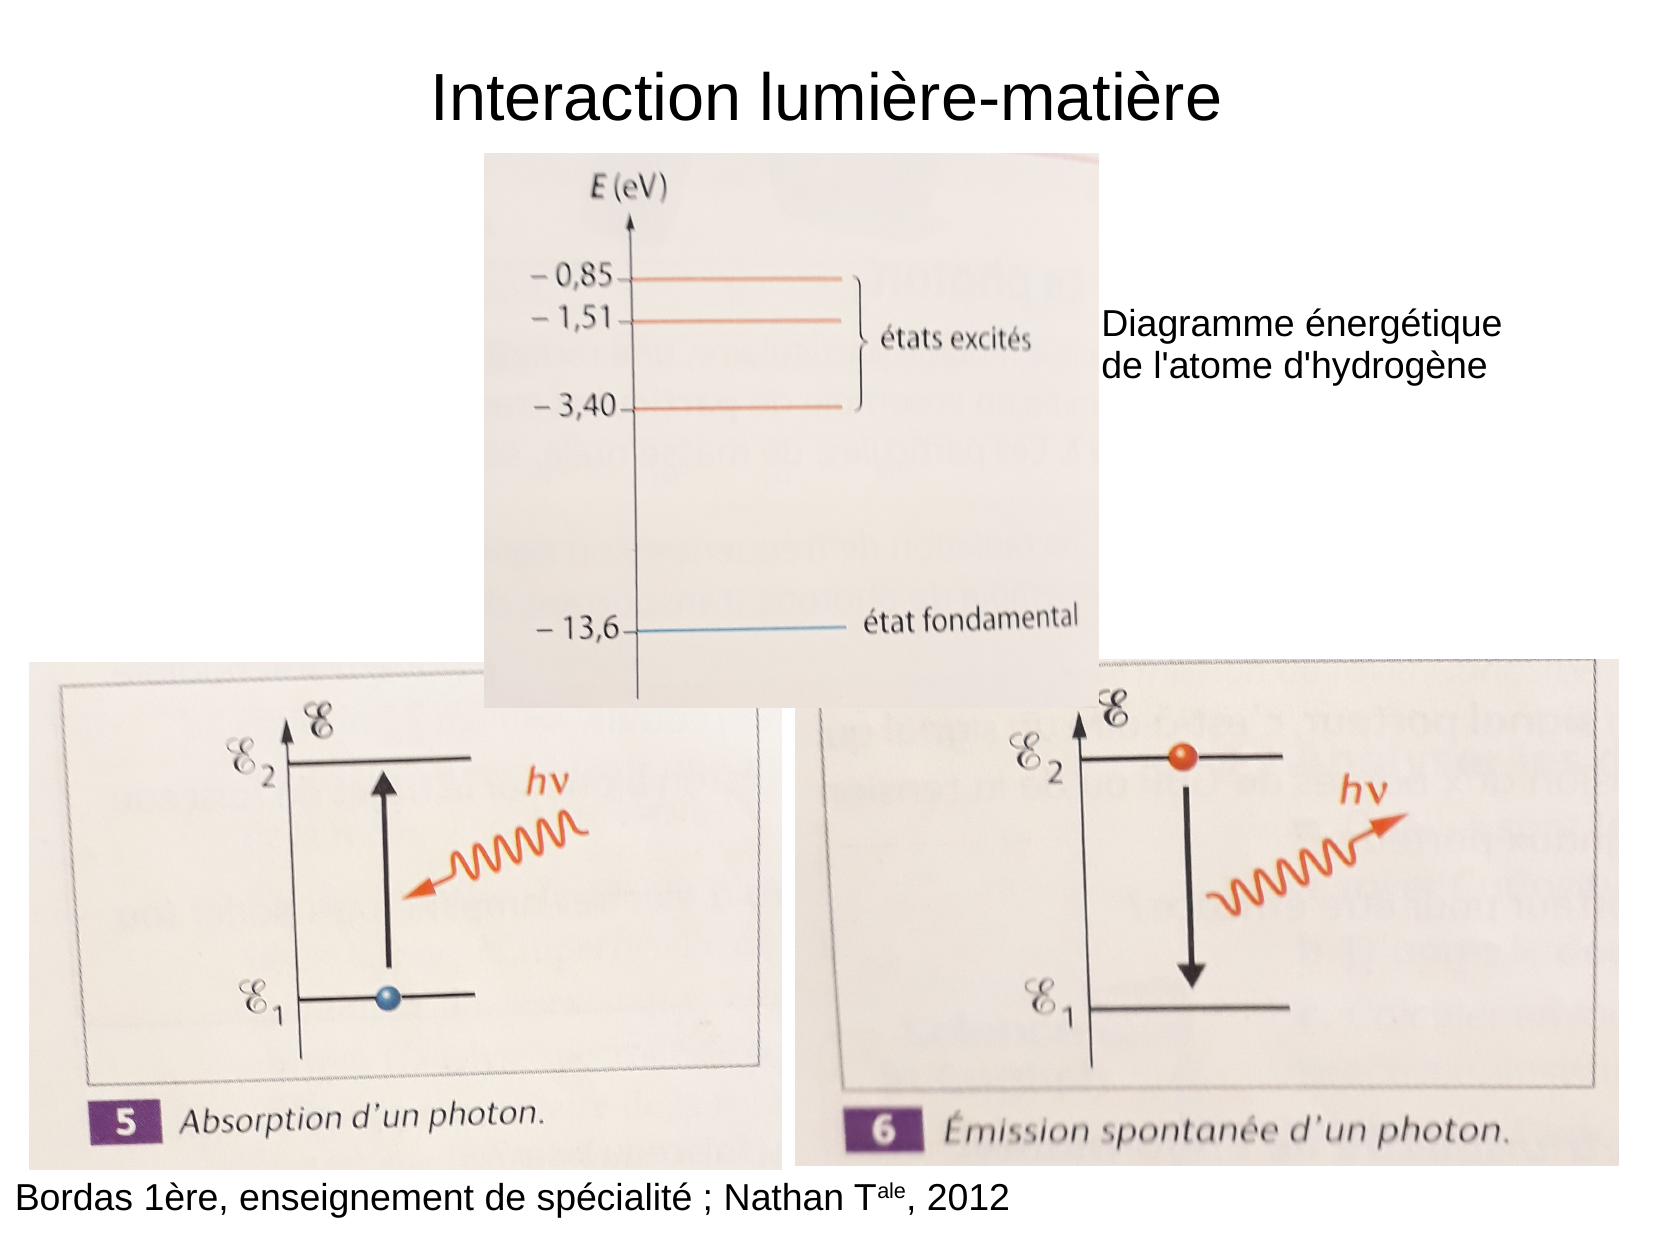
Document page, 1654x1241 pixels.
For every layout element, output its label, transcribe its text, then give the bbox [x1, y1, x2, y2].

picture [29, 153, 1619, 1169]
text_box Diagramme énergétique de l'atome d'hydrogène [1086, 295, 1548, 395]
text_box Interaction lumière-matière [0, 52, 1654, 213]
text_box Bordas 1ère, enseignement de spécialité ; Nathan Tale, 2012 [0, 1169, 1170, 1241]
